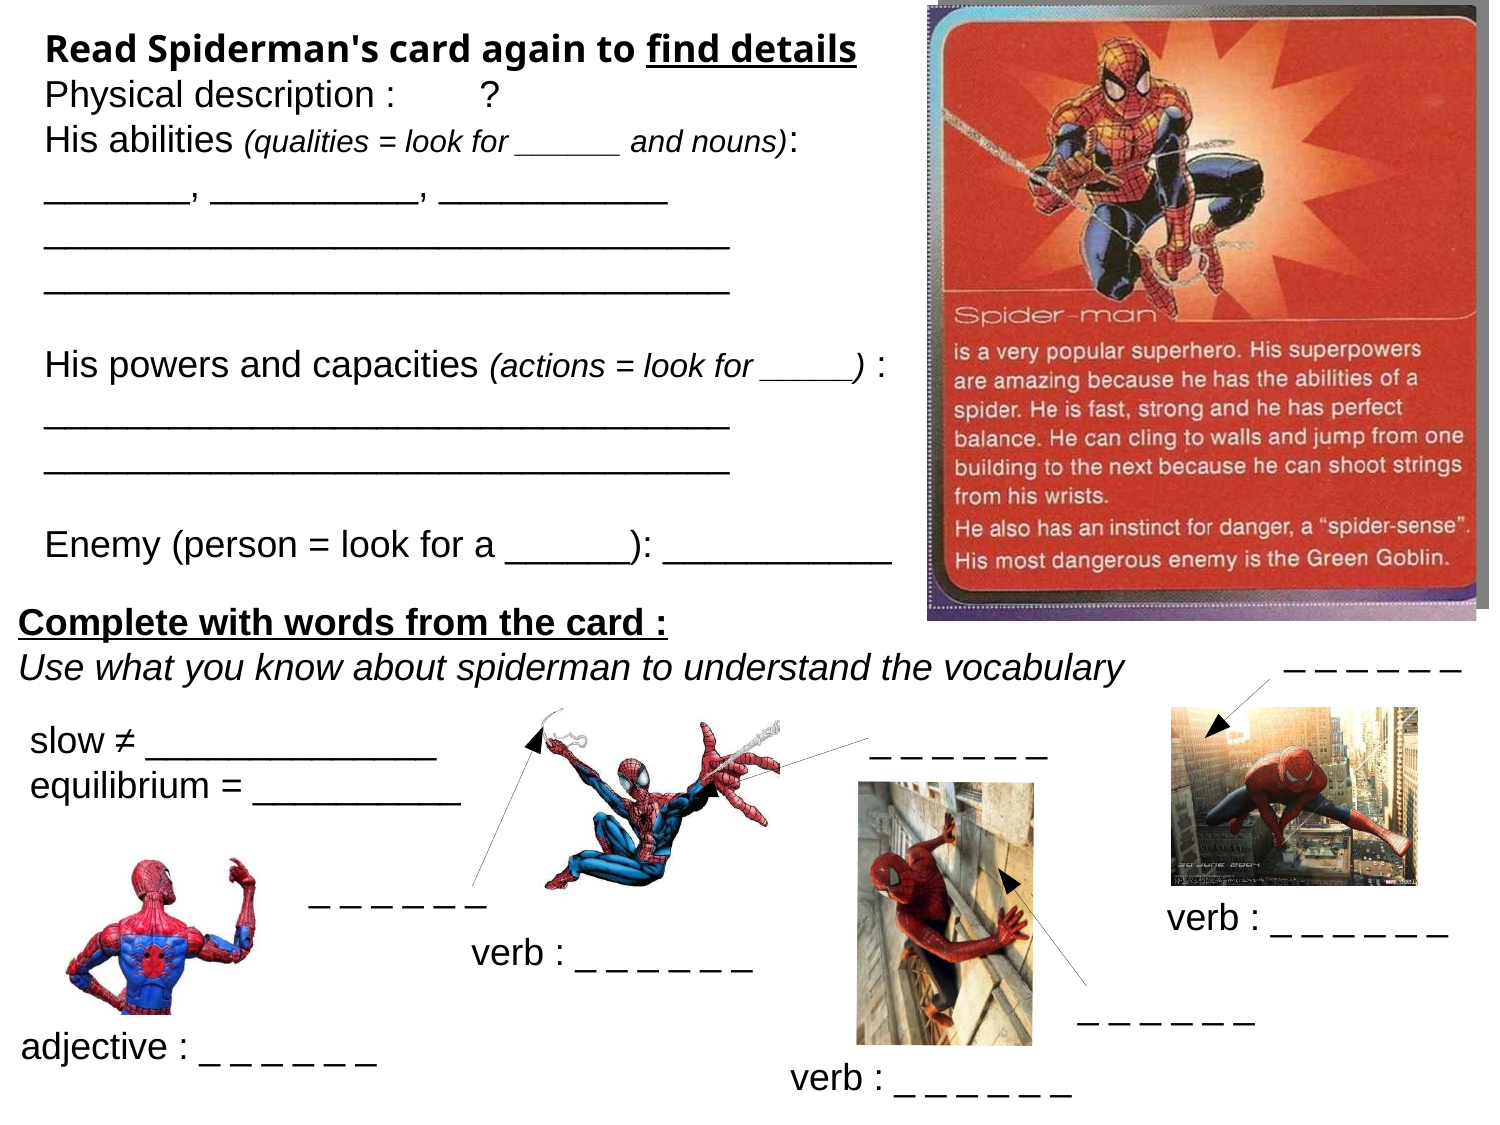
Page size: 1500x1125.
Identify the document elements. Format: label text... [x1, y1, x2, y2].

text_box adjective : _ _ _ _ _ _ [5, 1014, 392, 1075]
picture [856, 781, 1034, 1045]
text_box _ _ _ _ _ _ [294, 856, 532, 917]
text_box _ _ _ _ _ _ [1063, 973, 1270, 1034]
text_box verb : _ _ _ _ _ _ [456, 920, 779, 981]
text_box Complete with words from the card : Use what you know about spiderman to understand the vocabulary [3, 590, 1150, 696]
text_box _ _ _ _ _ _ [1269, 620, 1477, 680]
text_box verb : _ _ _ _ _ _ [1152, 885, 1464, 945]
text_box Read Spiderman's card again to find details Physical description : ? His abilities (qualities = look for ______ and nouns): _______, __________, ___________ _________________________________ _________________________________ His powers and capacities (actions = look for _____) : _________________________________ _________________________________ Enemy (person = look for a ______): ___________ [29, 17, 916, 573]
picture [539, 708, 780, 903]
text_box slow ≠ ______________ equilibrium = __________ [14, 708, 476, 814]
text_box _ _ _ _ _ _ [855, 707, 1093, 768]
picture [1171, 707, 1418, 885]
picture [64, 856, 260, 1014]
text_box verb : _ _ _ _ _ _ [775, 1045, 1097, 1106]
picture [927, 5, 1477, 621]
